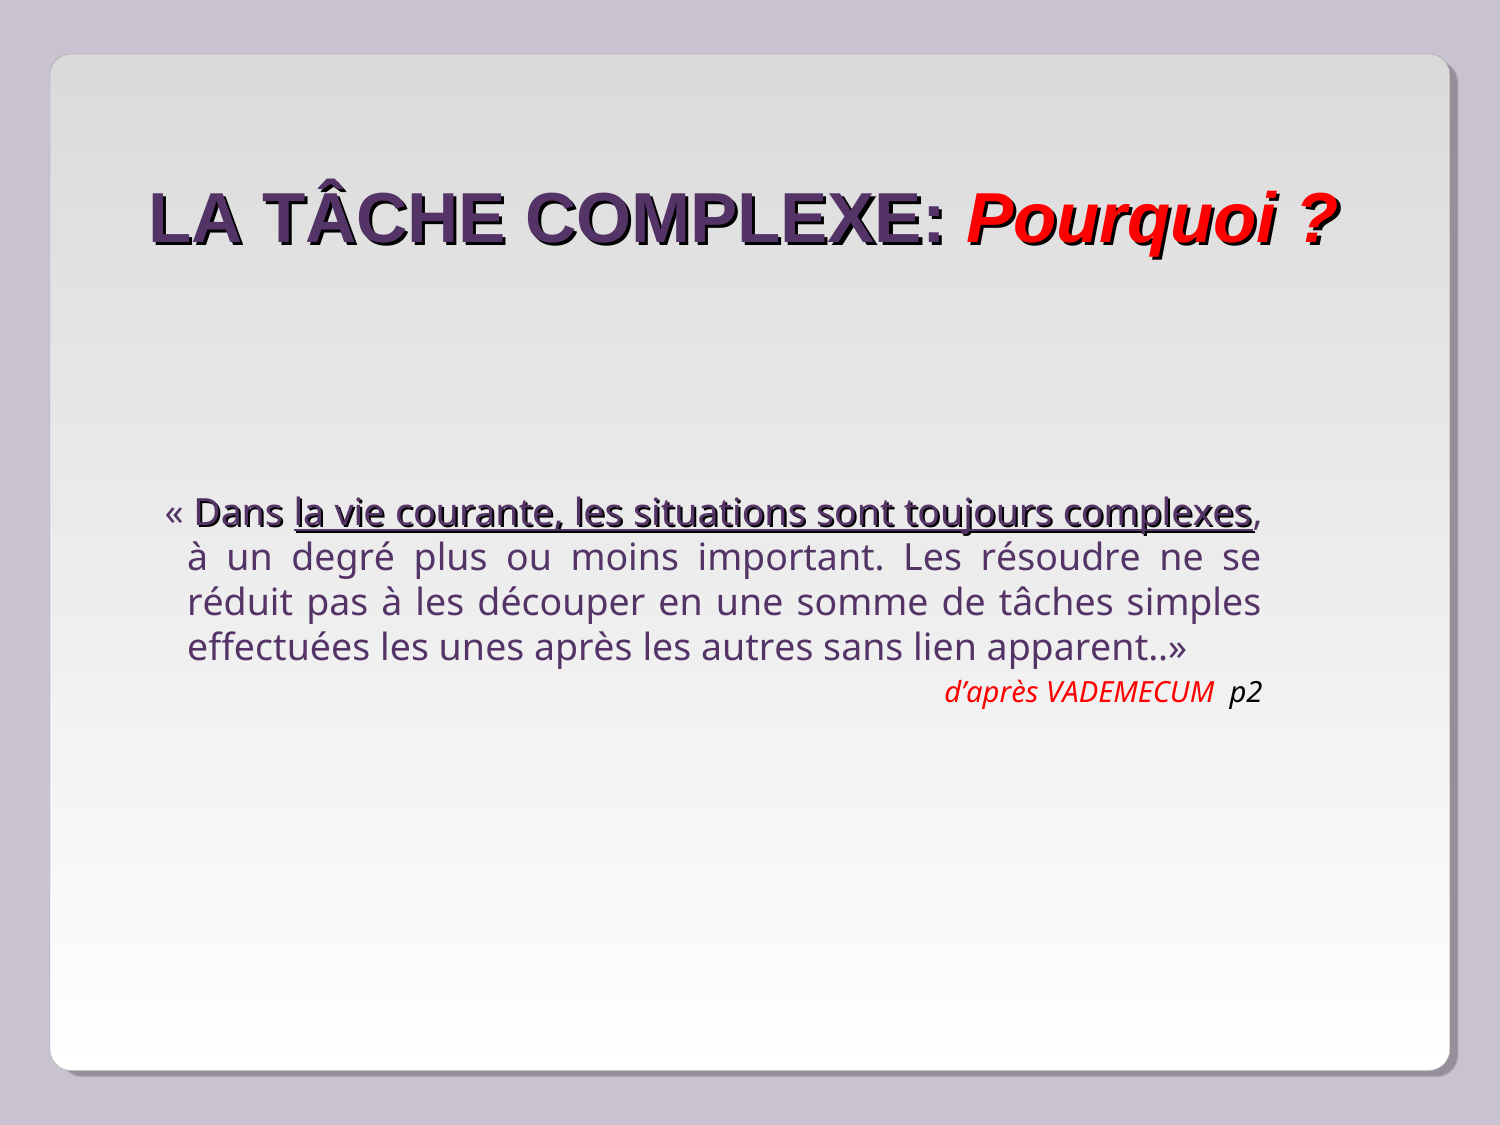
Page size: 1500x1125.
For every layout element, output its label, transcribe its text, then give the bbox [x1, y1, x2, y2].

text_box LA TÂCHE COMPLEXE: Pourquoi ? [93, 163, 1395, 350]
text_box « Dans la vie courante, les situations sont toujours complexes, à un degré plus ou moins important. Les résoudre ne se réduit pas à les découper en une somme de tâches simples effectuées les unes après les autres sans lien apparent..» d’après VADEMECUM p2 [128, 480, 1278, 926]
